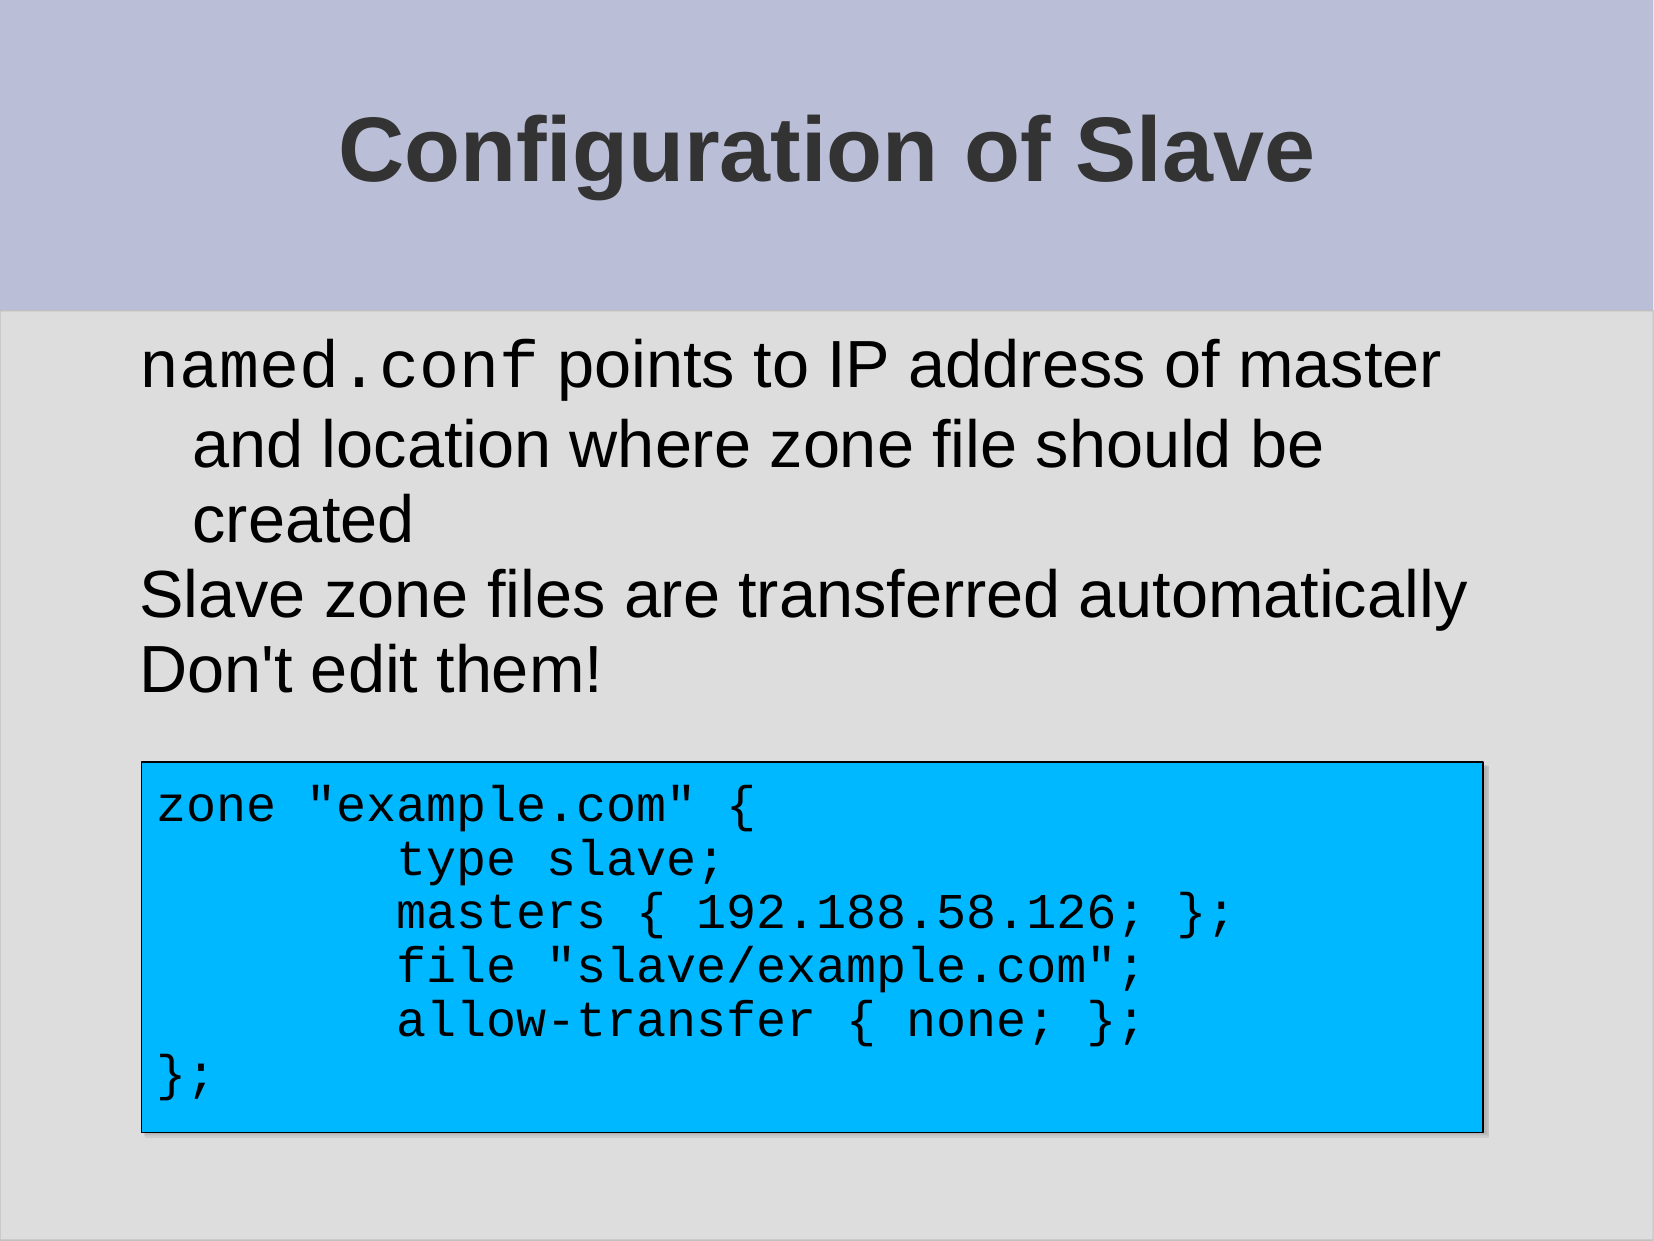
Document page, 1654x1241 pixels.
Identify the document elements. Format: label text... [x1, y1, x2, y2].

title Configuration of Slave [121, 46, 1534, 254]
list named.conf points to IP address of master and location where zone file should be created Slave zone files are transferred automatically Don't edit them! [121, 322, 1561, 1133]
text_box zone "example.com" { type slave; masters { 192.188.58.126; }; file "slave/example.com"; allow-transfer { none; }; }; [141, 761, 1484, 1133]
